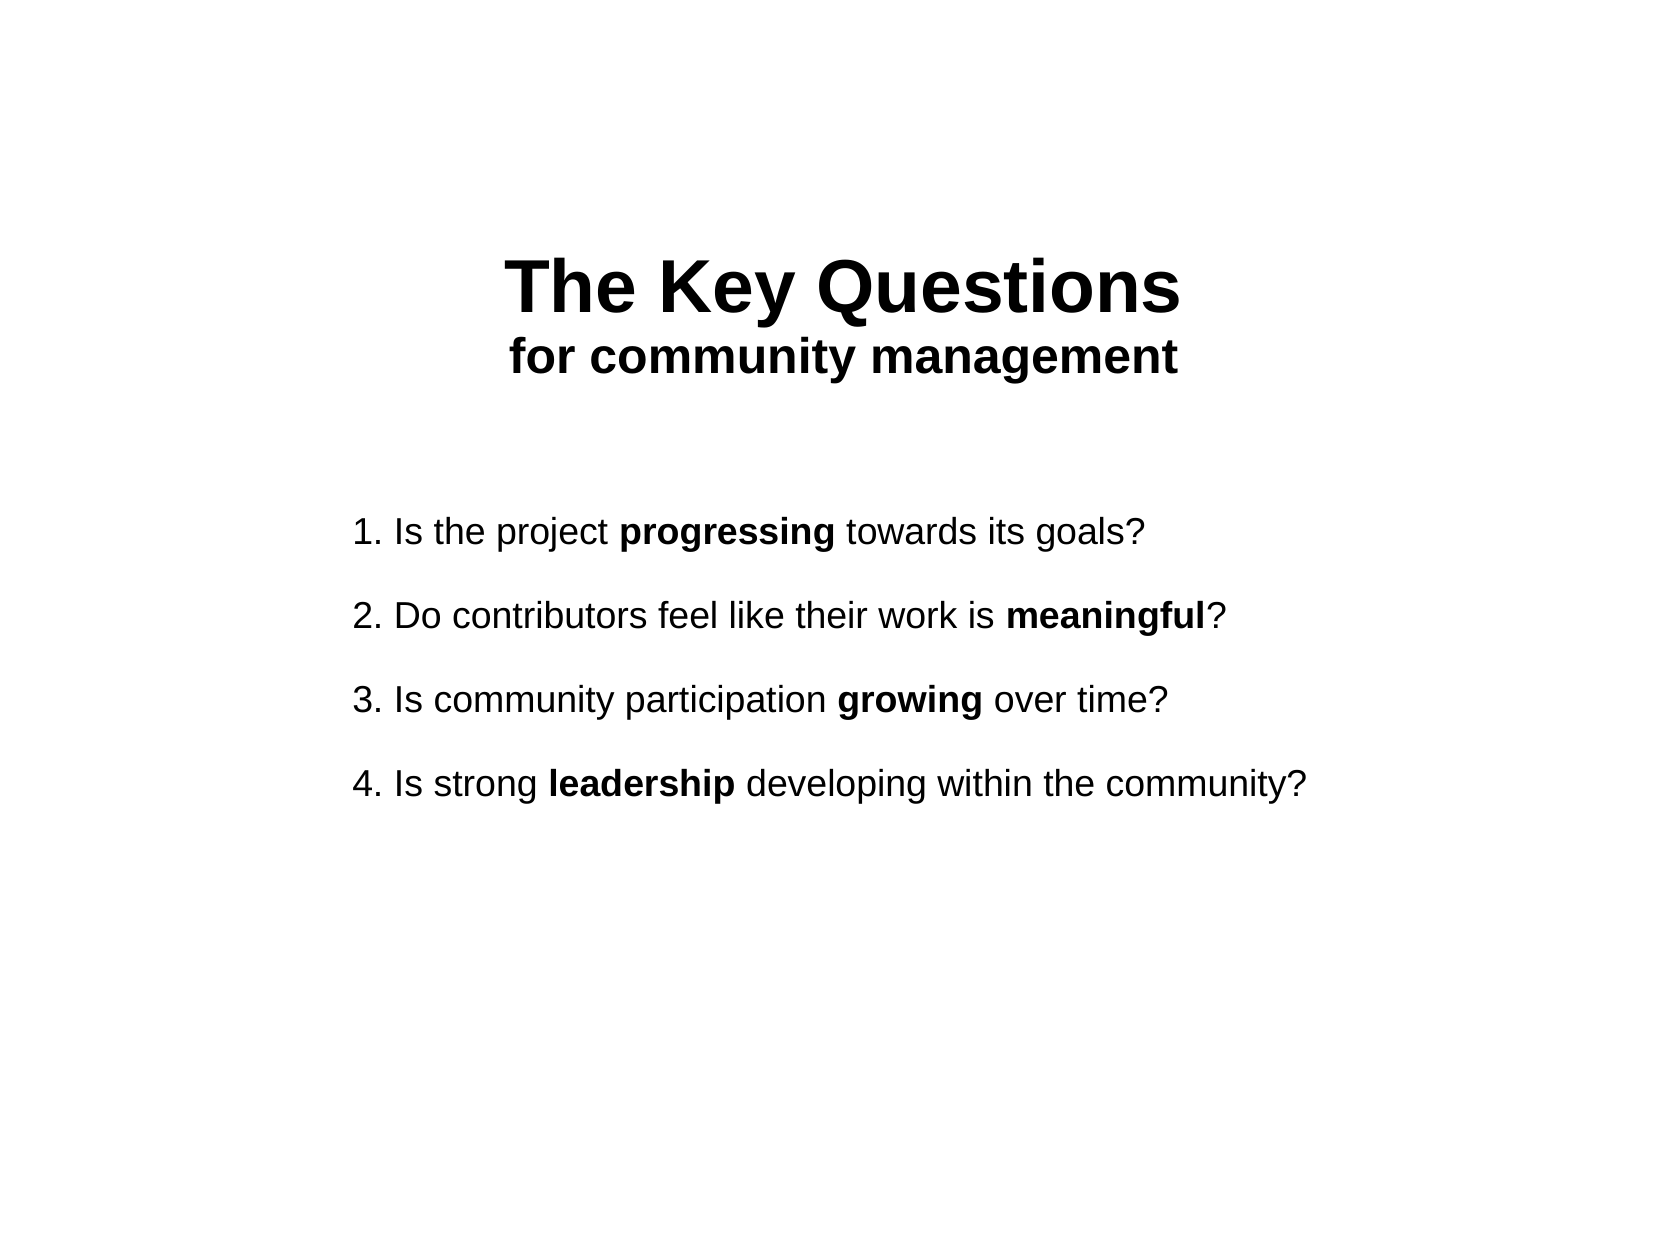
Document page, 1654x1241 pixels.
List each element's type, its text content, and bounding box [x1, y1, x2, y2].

text_box The Key Questions for community management 1. Is the project progressing towards its goals? 2. Do contributors feel like their work is meaningful? 3. Is community participation growing over time? 4. Is strong leadership developing within the community? [337, 237, 1351, 854]
